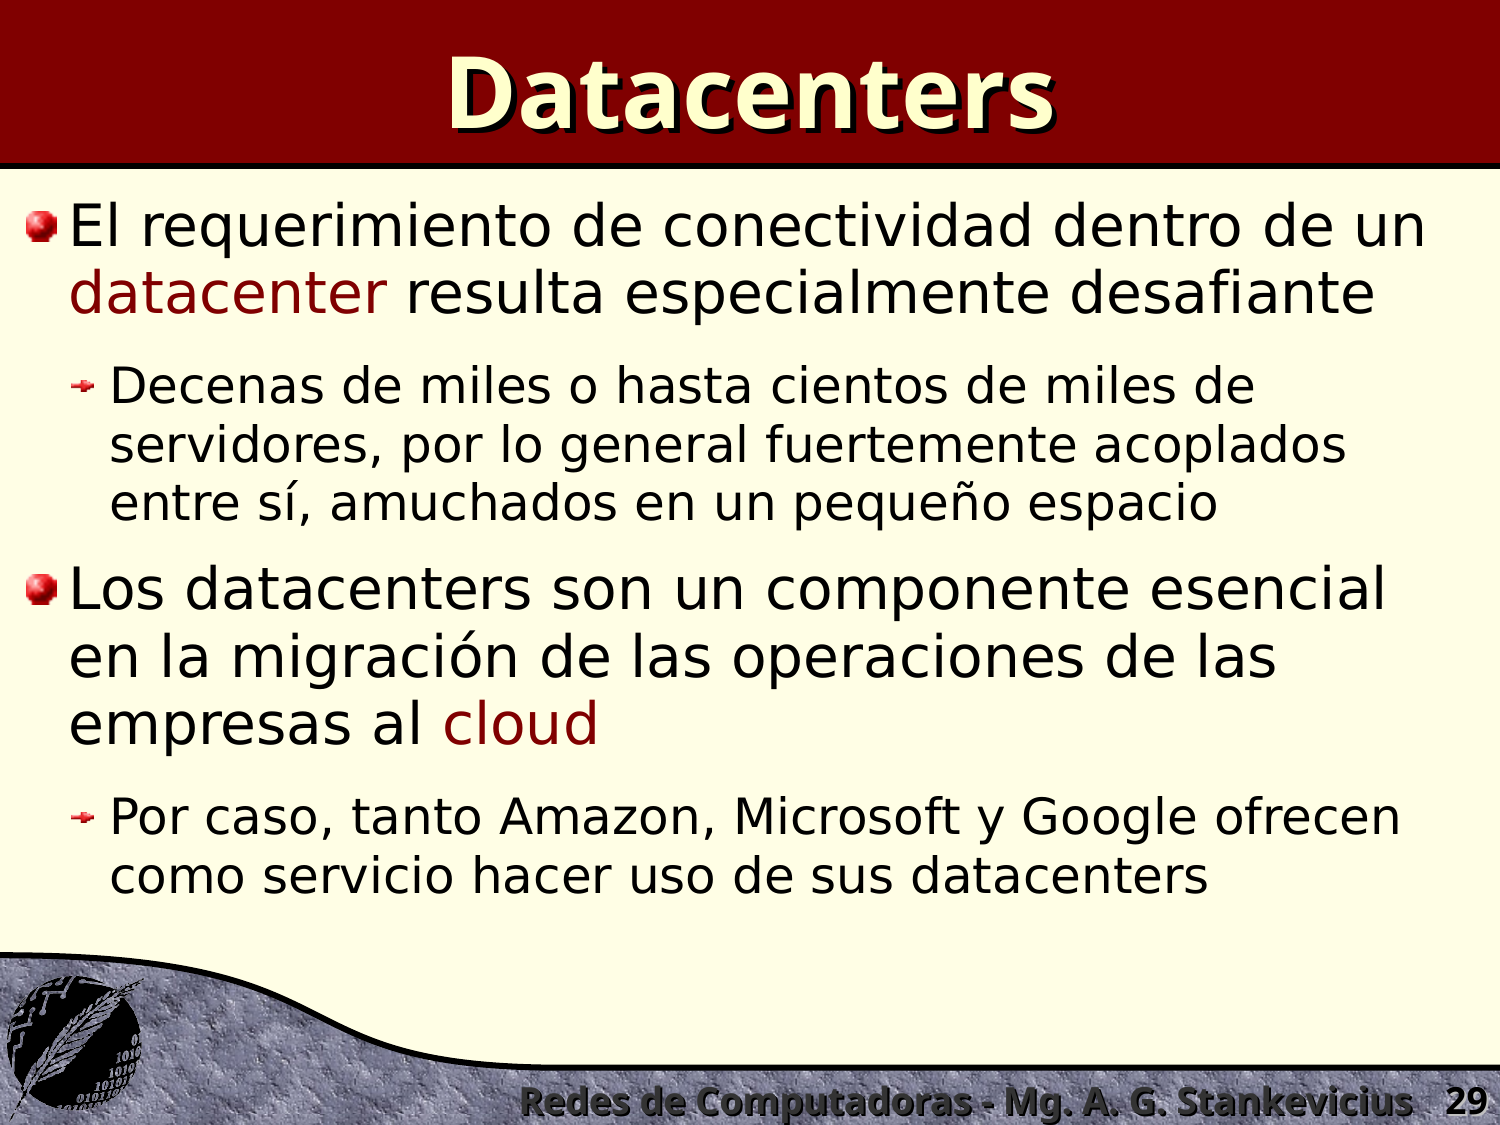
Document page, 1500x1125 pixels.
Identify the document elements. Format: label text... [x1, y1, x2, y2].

title Datacenters [15, 5, 1485, 160]
picture [0, 959, 1500, 1125]
picture [790, 1100, 795, 1110]
picture [1047, 1100, 1054, 1110]
list El requerimiento de conectividad dentro de un datacenter resulta especialmente desafiante Decenas de miles o hasta cientos de miles de servidores, por lo general fuertemente acoplados entre sí, amuchados en un pequeño espacio Los datacenters son un componente esencial en la migración de las operaciones de las empresas al cloud Por caso, tanto Amazon, Microsoft y Google ofrecen como servicio hacer uso de sus datacenters [11, 192, 1486, 908]
